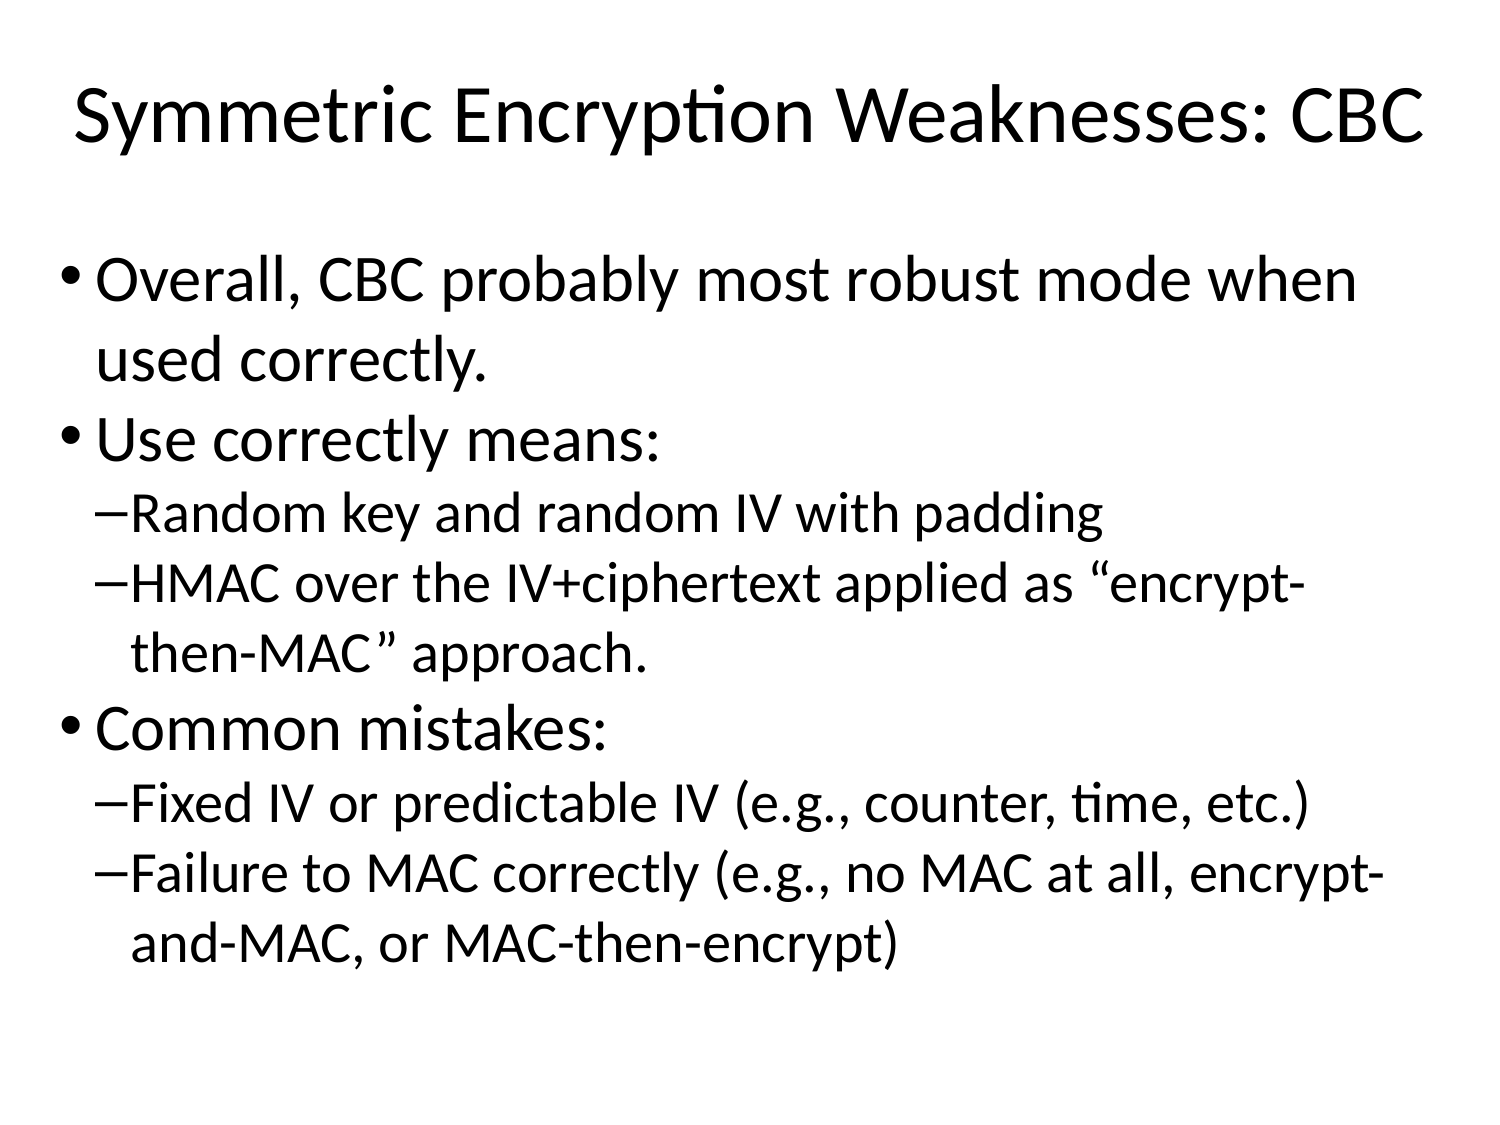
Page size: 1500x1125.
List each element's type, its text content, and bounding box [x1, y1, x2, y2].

text_box Symmetric Encryption Weaknesses: CBC [49, 15, 1450, 203]
text_box Overall, CBC probably most robust mode when used correctly. Use correctly means: Random key and random IV with padding HMAC over the IV+ciphertext applied as “encrypt-then-MAC” approach. Common mistakes: Fixed IV or predictable IV (e.g., counter, time, etc.) Failure to MAC correctly (e.g., no MAC at all, encrypt-and-MAC, or MAC-then-encrypt) [45, 227, 1425, 1065]
